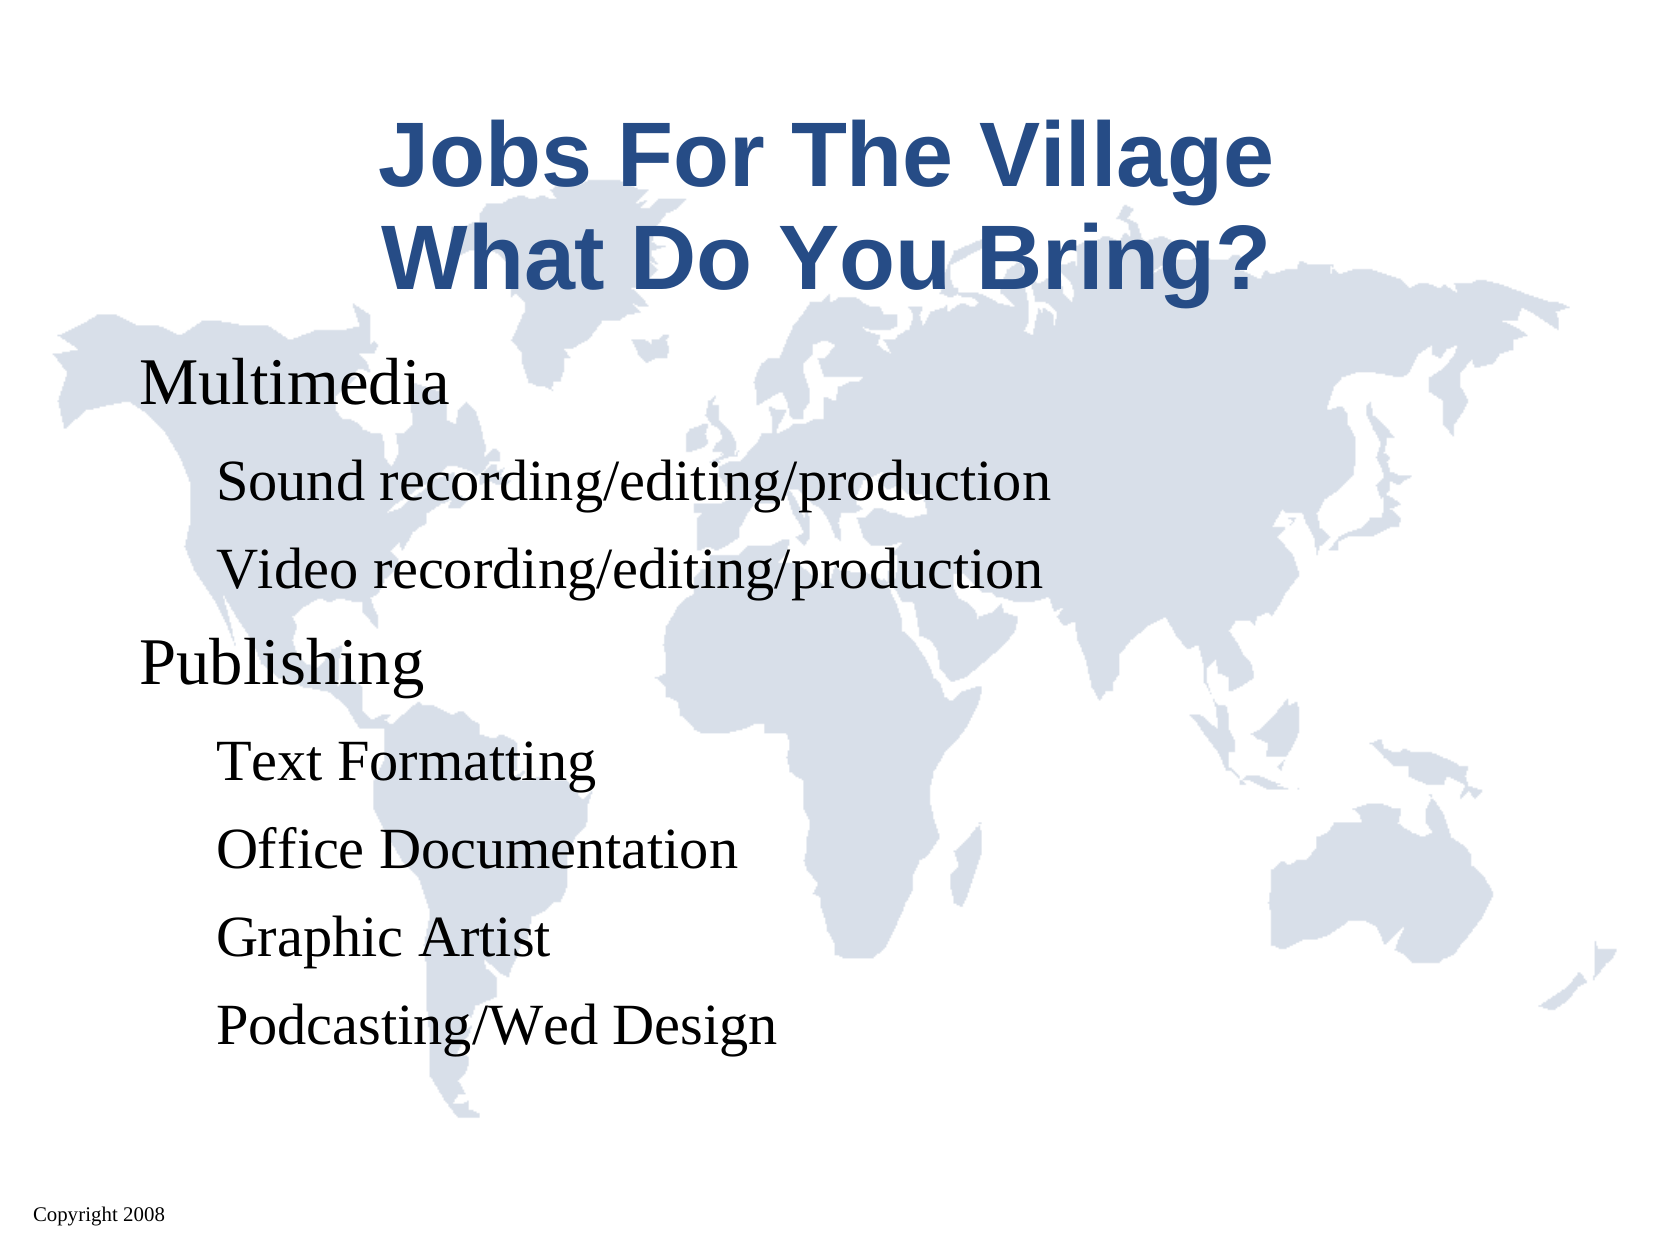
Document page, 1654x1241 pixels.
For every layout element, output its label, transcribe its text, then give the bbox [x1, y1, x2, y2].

title Jobs For The Village What Do You Bring? [121, 99, 1534, 314]
picture [28, 99, 1645, 1154]
list Multimedia Sound recording/editing/production Video recording/editing/production Publishing Text Formatting Office Documentation Graphic Artist Podcasting/Wed Design [121, 344, 1534, 1127]
